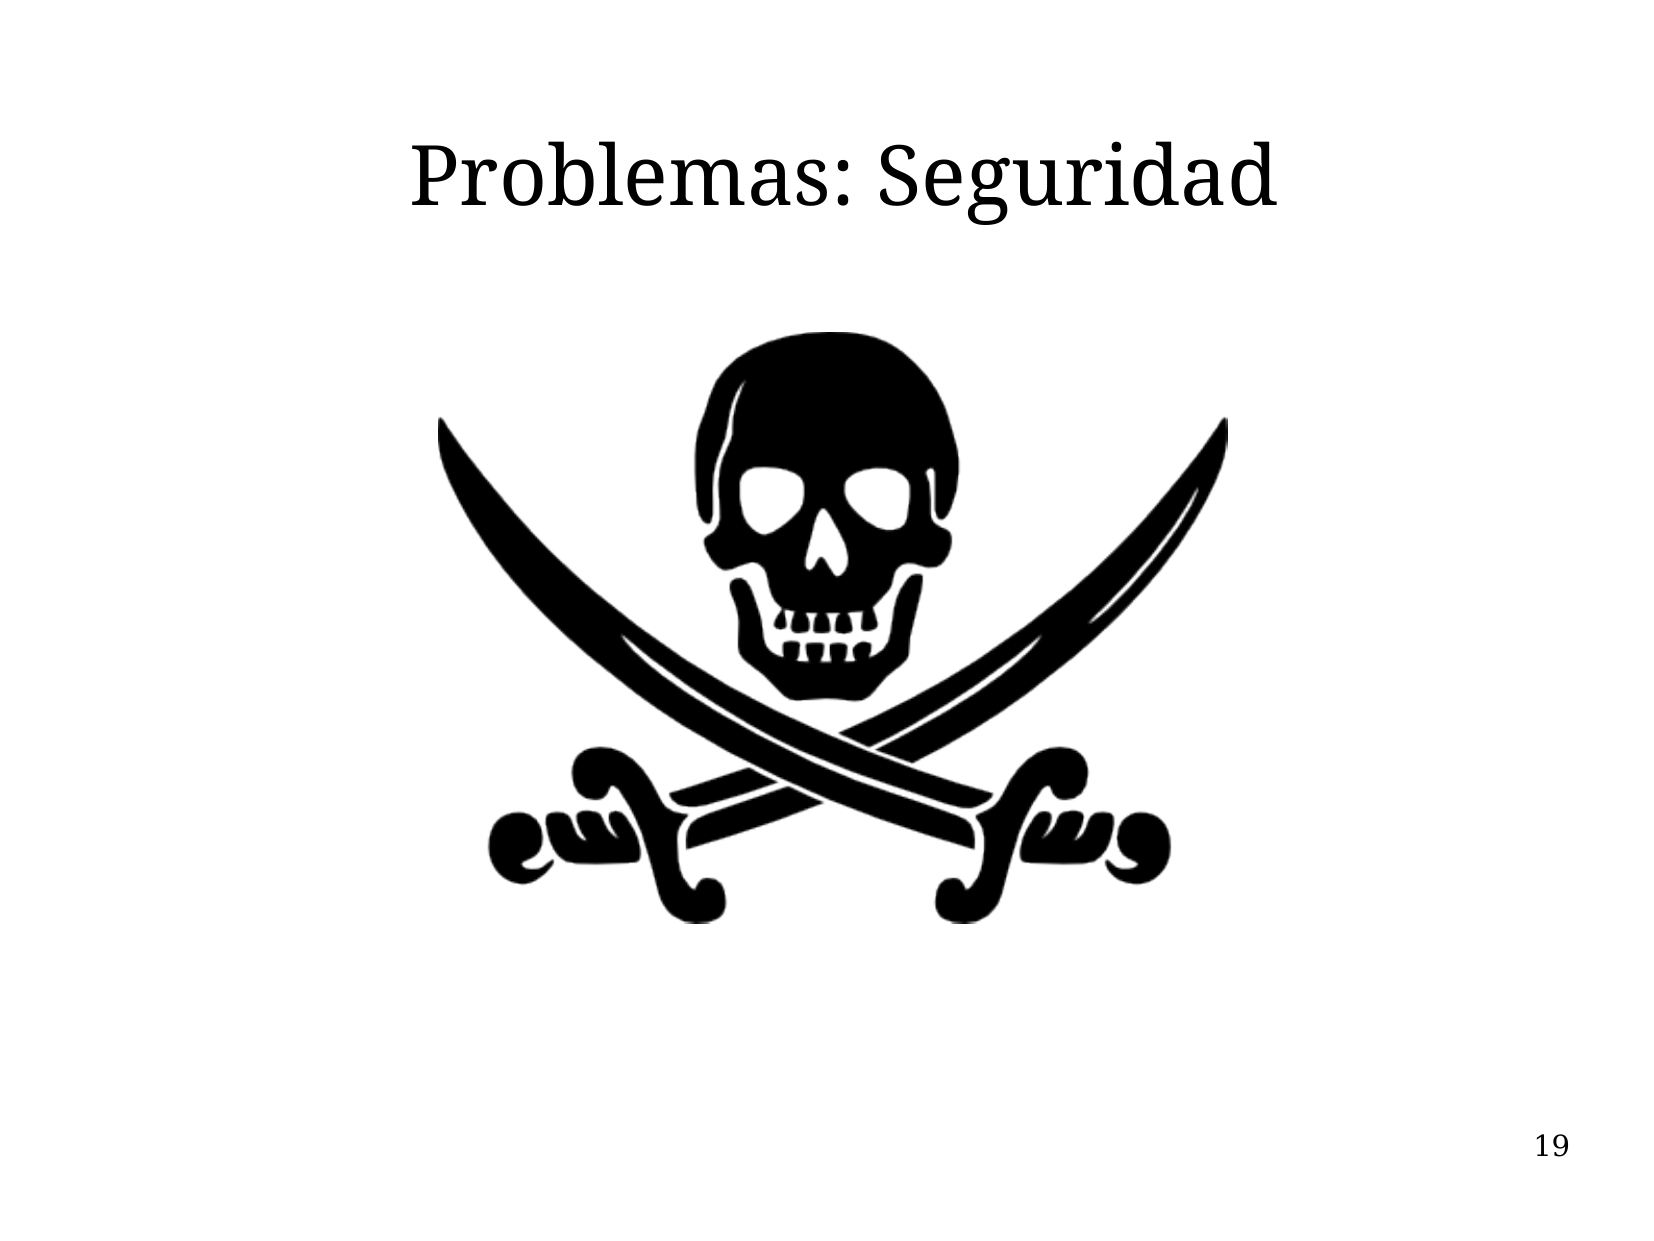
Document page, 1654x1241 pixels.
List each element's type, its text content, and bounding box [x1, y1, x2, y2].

title Problemas: Seguridad [82, 18, 1571, 288]
subtitle [82, 297, 1571, 1117]
picture [438, 332, 1228, 924]
